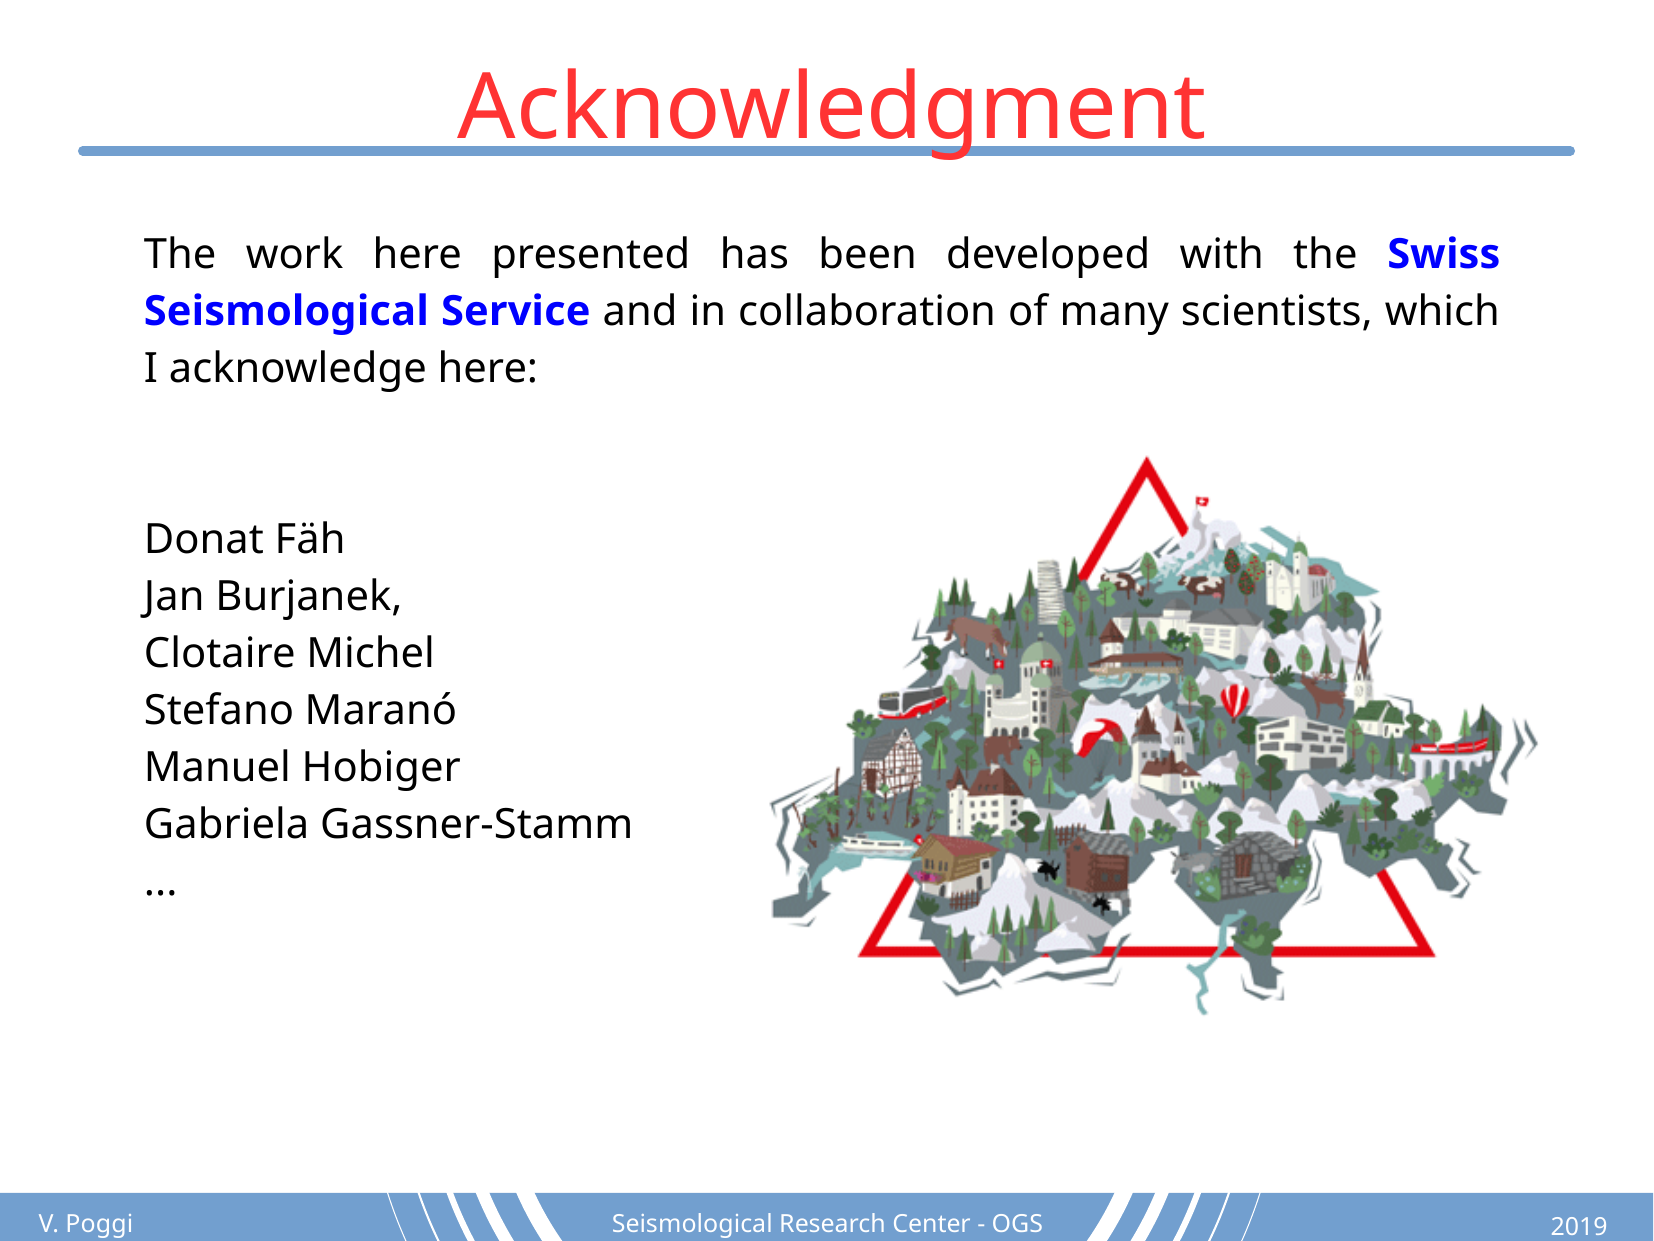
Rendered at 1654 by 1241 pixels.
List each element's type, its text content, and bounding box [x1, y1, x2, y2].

picture [691, 404, 1590, 1081]
text_box Acknowledgment [90, 33, 1576, 155]
text_box The work here presented has been developed with the Swiss Seismological Service and in collaboration of many scientists, which I acknowledge here: Donat Fäh Jan Burjanek, Clotaire Michel Stefano Maranó Manuel Hobiger Gabriela Gassner-Stamm ... [129, 216, 1516, 787]
